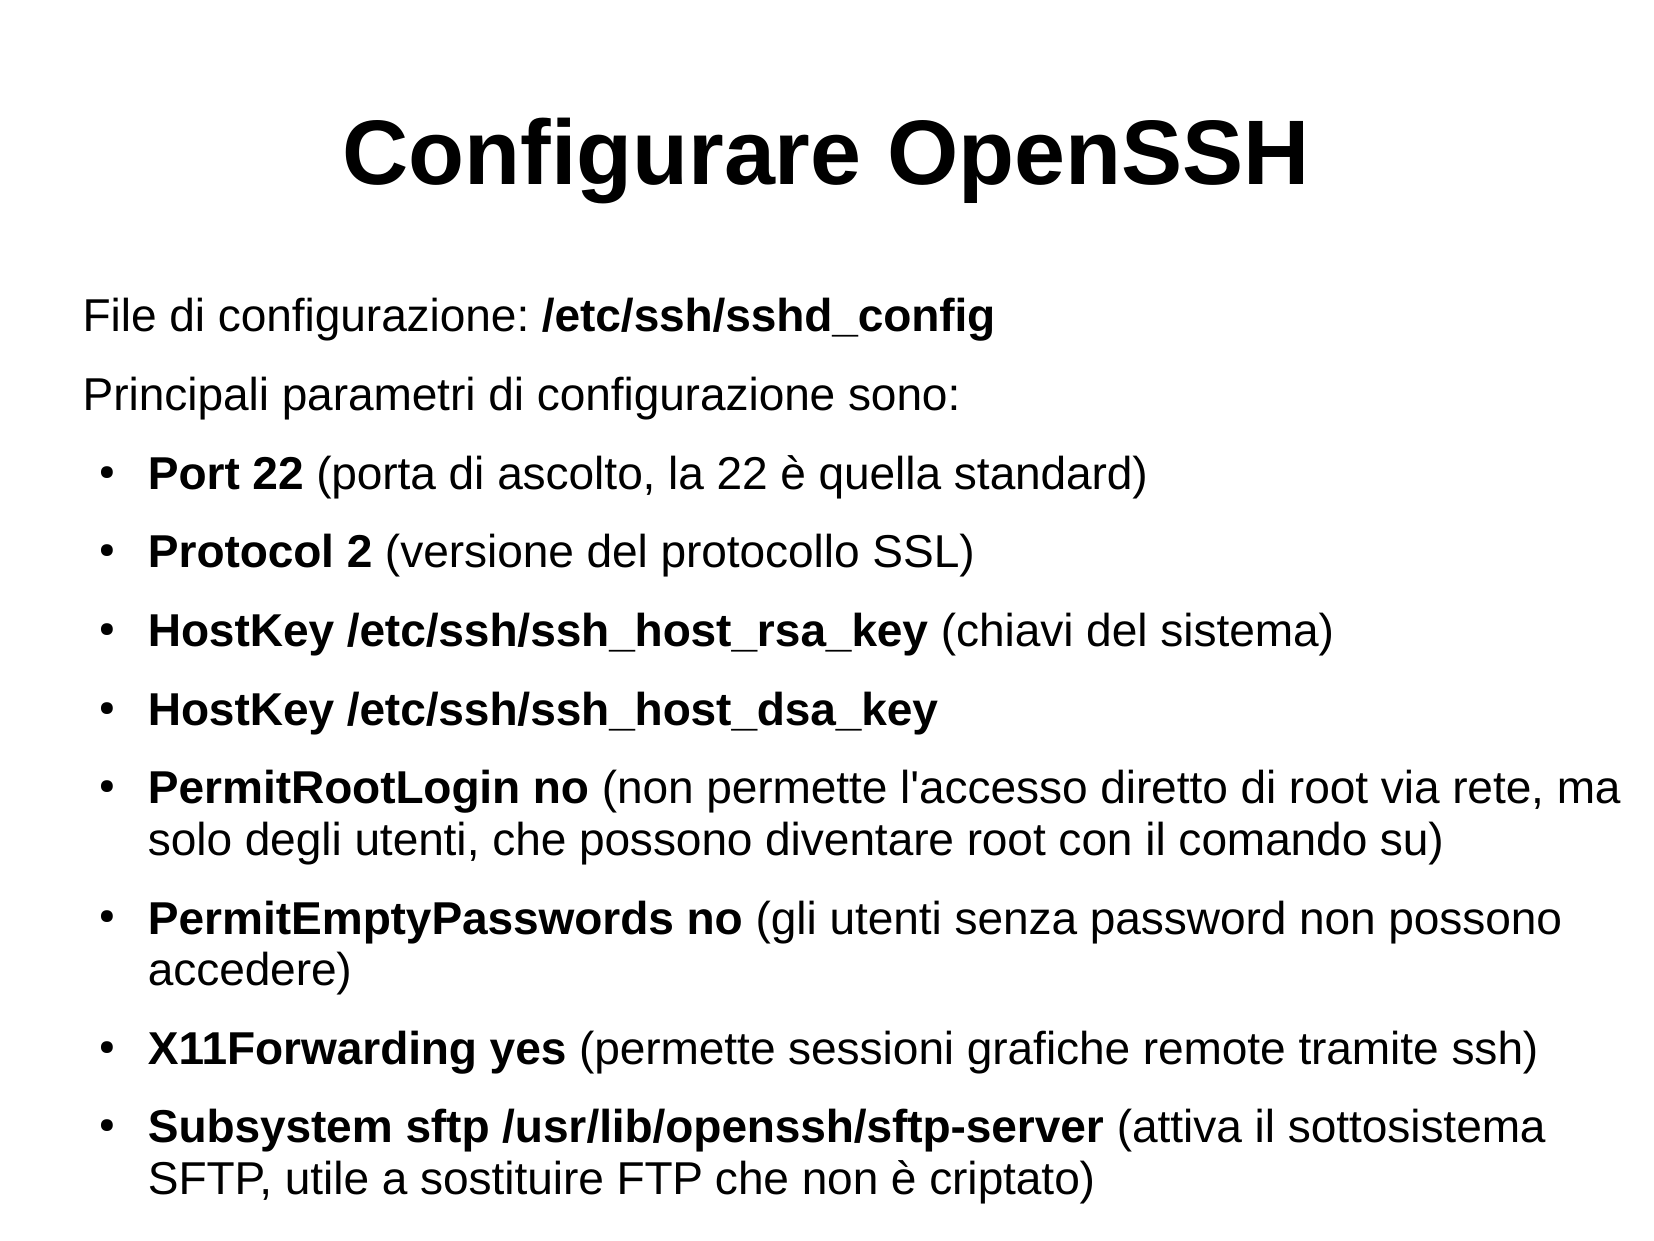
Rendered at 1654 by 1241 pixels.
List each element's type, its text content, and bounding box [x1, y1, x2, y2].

title Configurare OpenSSH [82, 49, 1571, 257]
list File di configurazione: /etc/ssh/sshd_config Principali parametri di configurazione sono: Port 22 (porta di ascolto, la 22 è quella standard) Protocol 2 (versione del protocollo SSL) HostKey /etc/ssh/ssh_host_rsa_key (chiavi del sistema) HostKey /etc/ssh/ssh_host_dsa_key PermitRootLogin no (non permette l'accesso diretto di root via rete, ma solo degli utenti, che possono diventare root con il comando su) PermitEmptyPasswords no (gli utenti senza password non possono accedere) X11Forwarding yes (permette sessioni grafiche remote tramite ssh) Subsystem sftp /usr/lib/openssh/sftp-server (attiva il sottosistema SFTP, utile a sostituire FTP che non è criptato) [82, 290, 1654, 1223]
